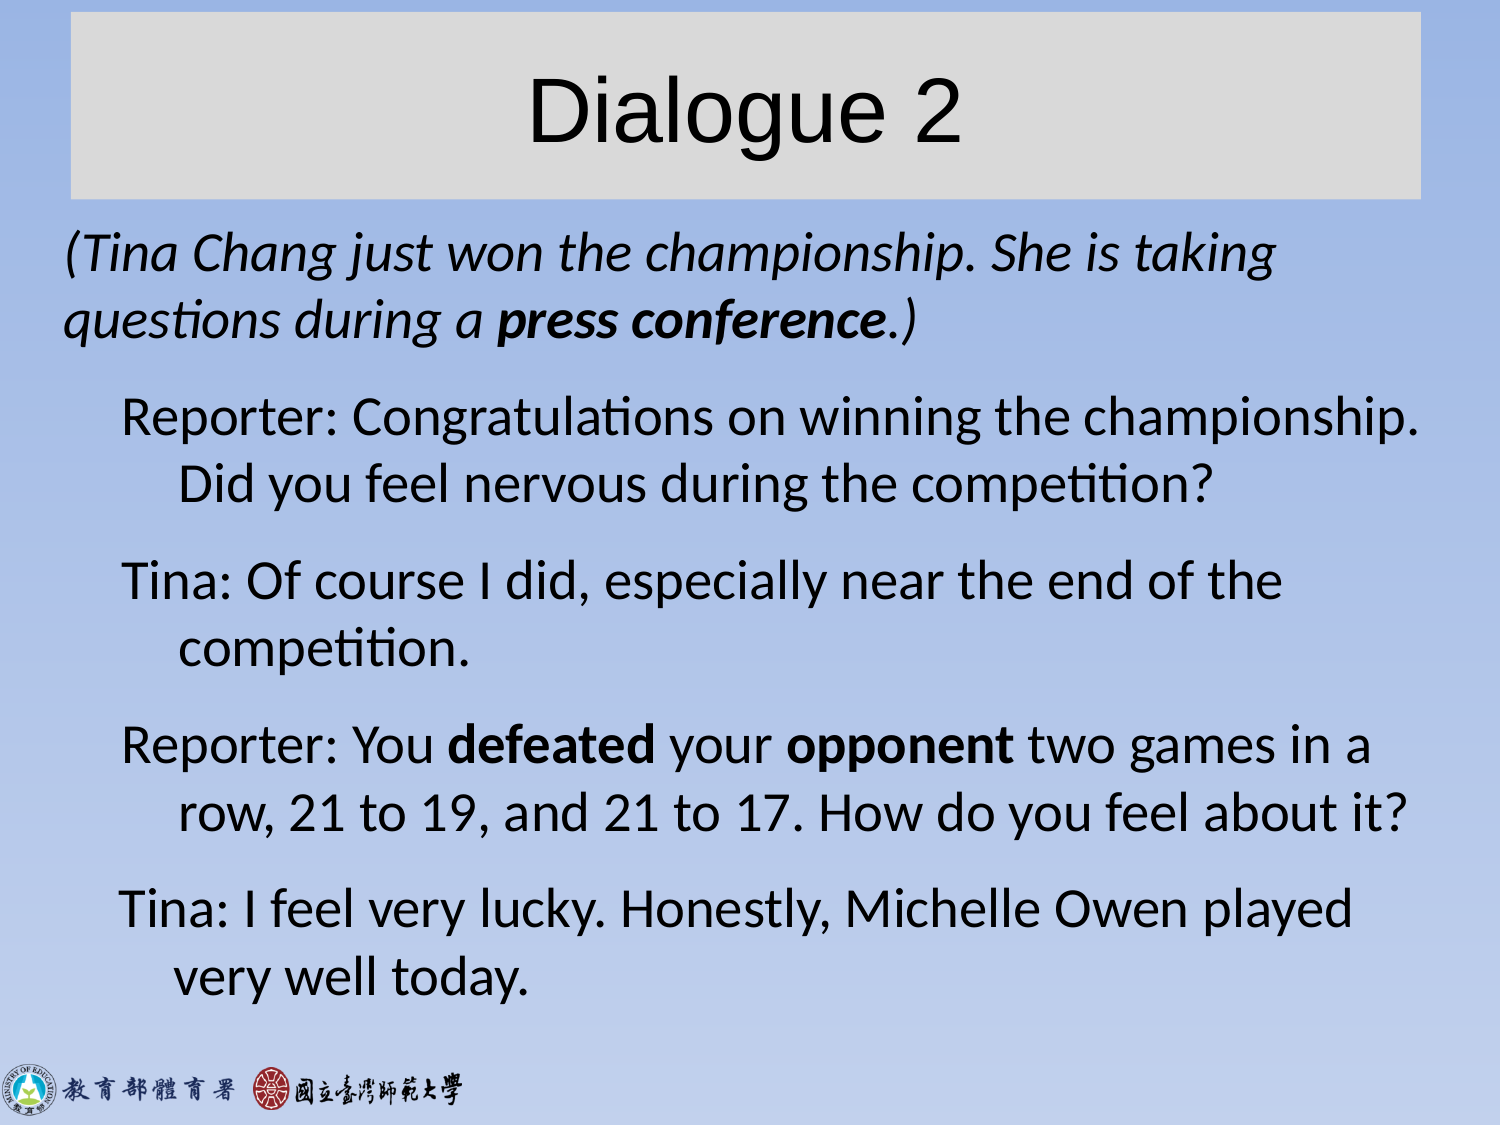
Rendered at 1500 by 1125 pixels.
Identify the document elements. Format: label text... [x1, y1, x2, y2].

title Dialogue 2 [70, 11, 1421, 200]
list (Tina Chang just won the championship. She is taking questions during a press conference.) Reporter: Congratulations on winning the championship. Did you feel nervous during the competition? Tina: Of course I did, especially near the end of the competition. Reporter: You defeated your opponent two games in a row, 21 to 19, and 21 to 17. How do you feel about it? Tina: I feel very lucky. Honestly, Michelle Owen played very well today. [49, 207, 1443, 1062]
